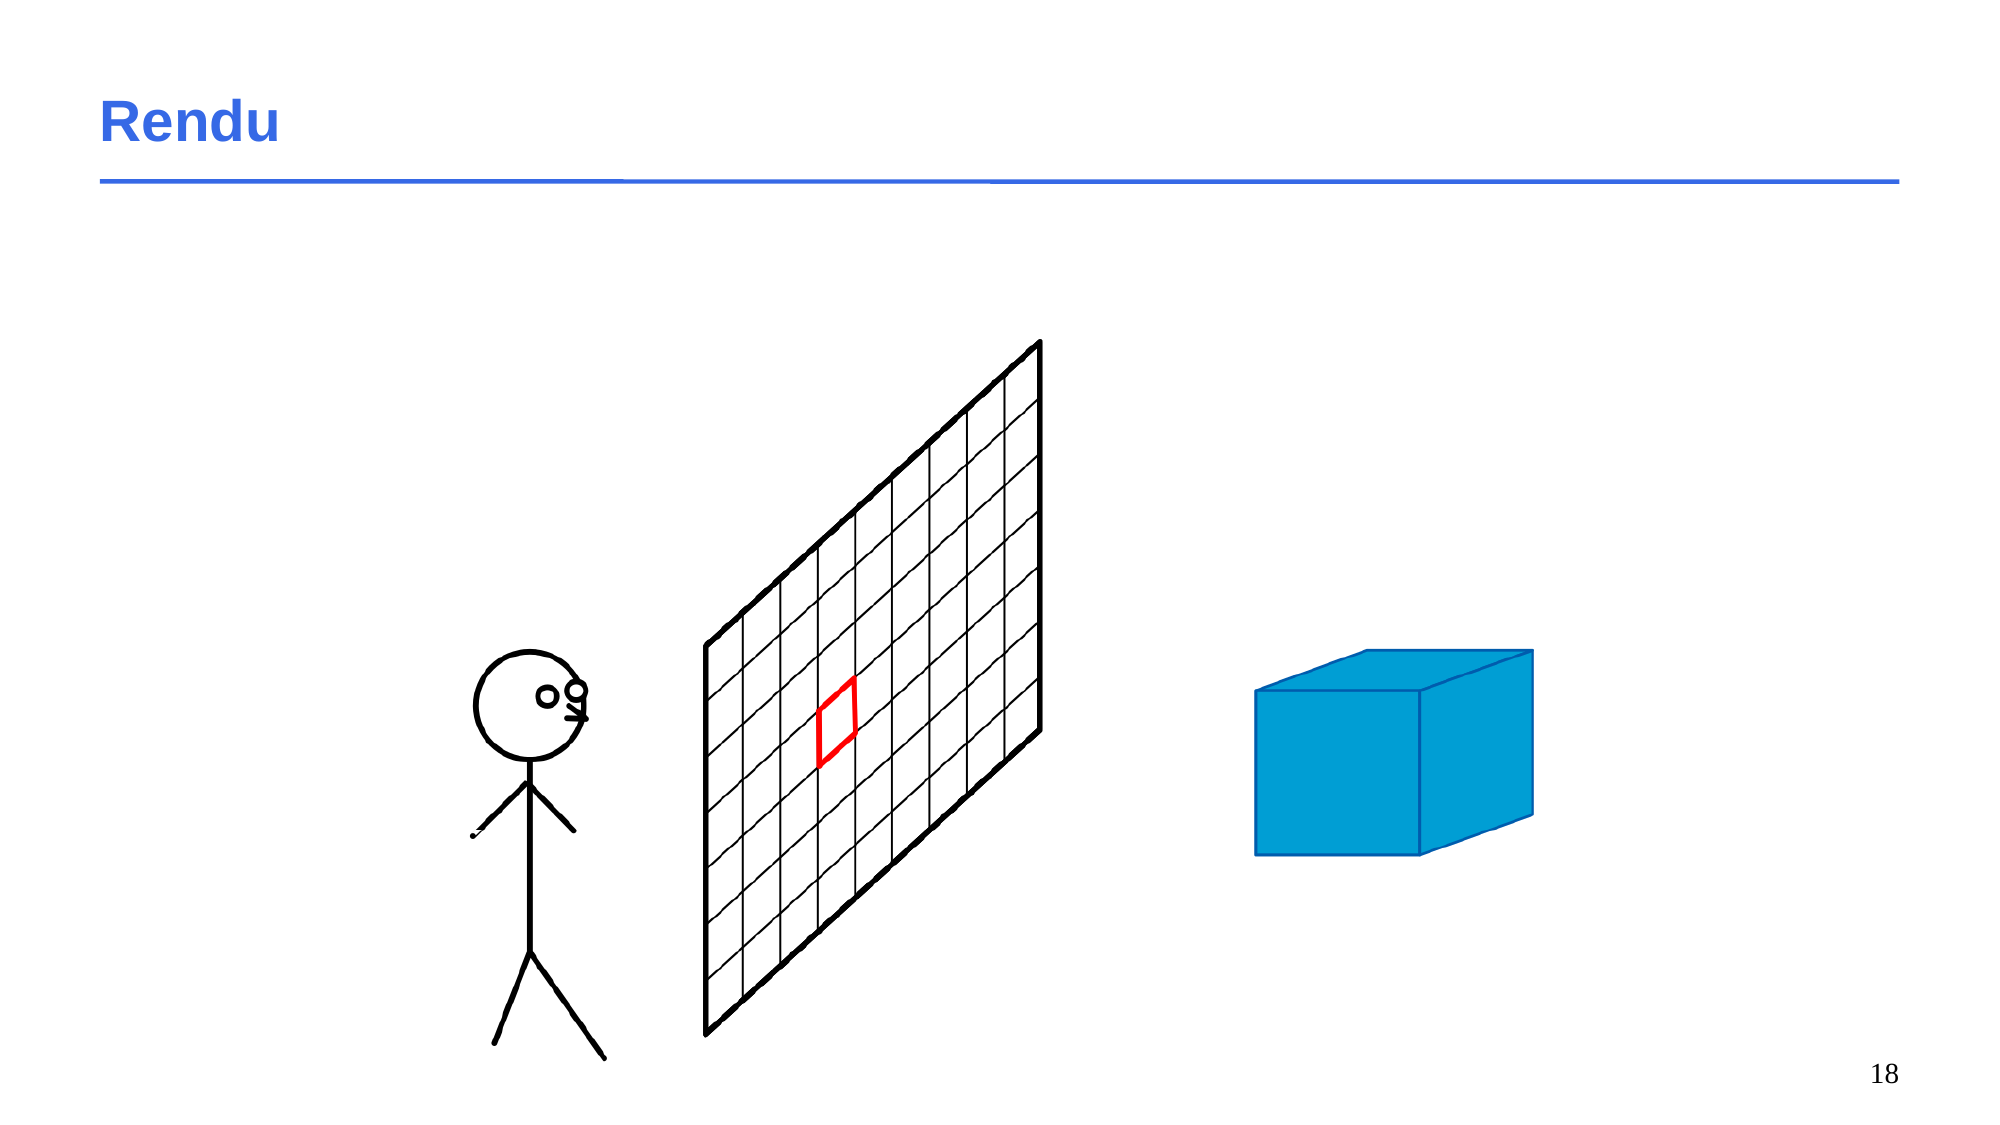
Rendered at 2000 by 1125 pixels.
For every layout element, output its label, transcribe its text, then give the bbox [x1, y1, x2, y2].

picture [300, 224, 1700, 1125]
title Rendu [99, 27, 1900, 215]
